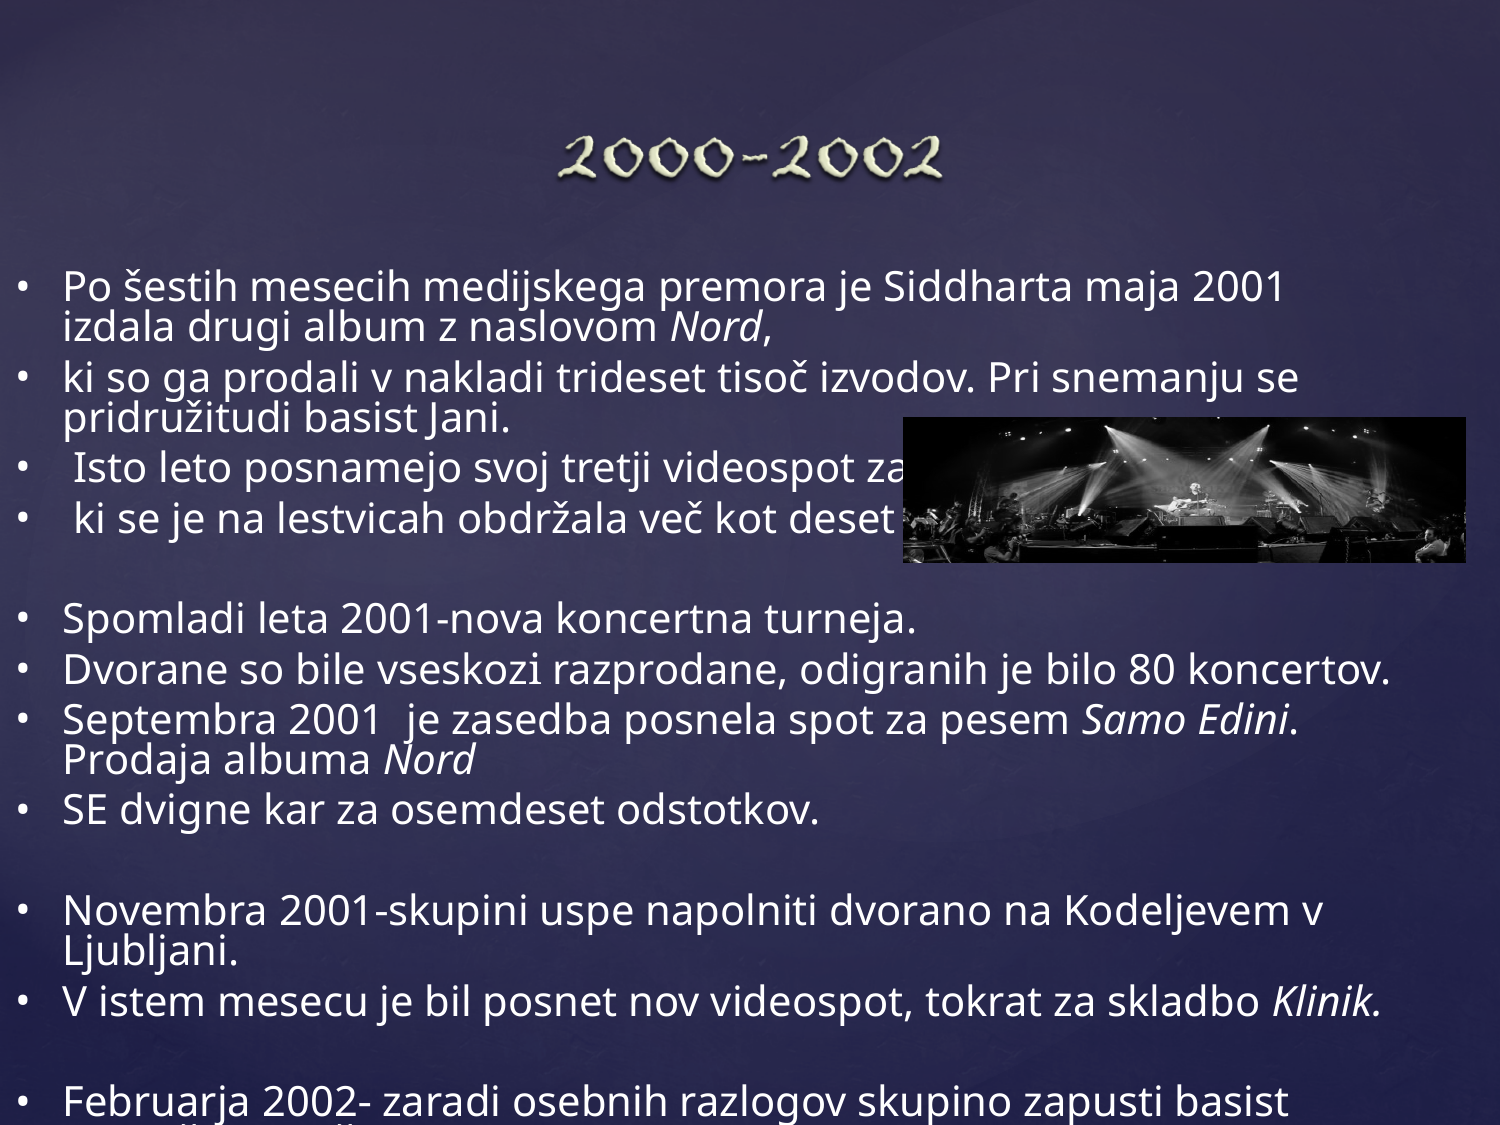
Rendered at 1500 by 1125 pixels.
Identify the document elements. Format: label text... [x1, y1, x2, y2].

list Po šestih mesecih medijskega premora je Siddharta maja 2001 izdala drugi album z naslovom Nord, ki so ga prodali v nakladi trideset tisoč izvodov. Pri snemanju se pridružitudi basist Jani. Isto leto posnamejo svoj tretji videospot za pesem B Mashina, ki se je na lestvicah obdržala več kot deset tednov. Spomladi leta 2001-nova koncertna turneja. Dvorane so bile vseskozi razprodane, odigranih je bilo 80 koncertov. Septembra 2001 je zasedba posnela spot za pesem Samo Edini. Prodaja albuma Nord SE dvigne kar za osemdeset odstotkov. Novembra 2001-skupini uspe napolniti dvorano na Kodeljevem v Ljubljani. V istem mesecu je bil posnet nov videospot, tokrat za skladbo Klinik. Februarja 2002- zaradi osebnih razlogov skupino zapusti basist Primož Majerič. [0, 262, 1411, 1125]
picture [903, 417, 1500, 1125]
picture [73, 29, 1426, 234]
